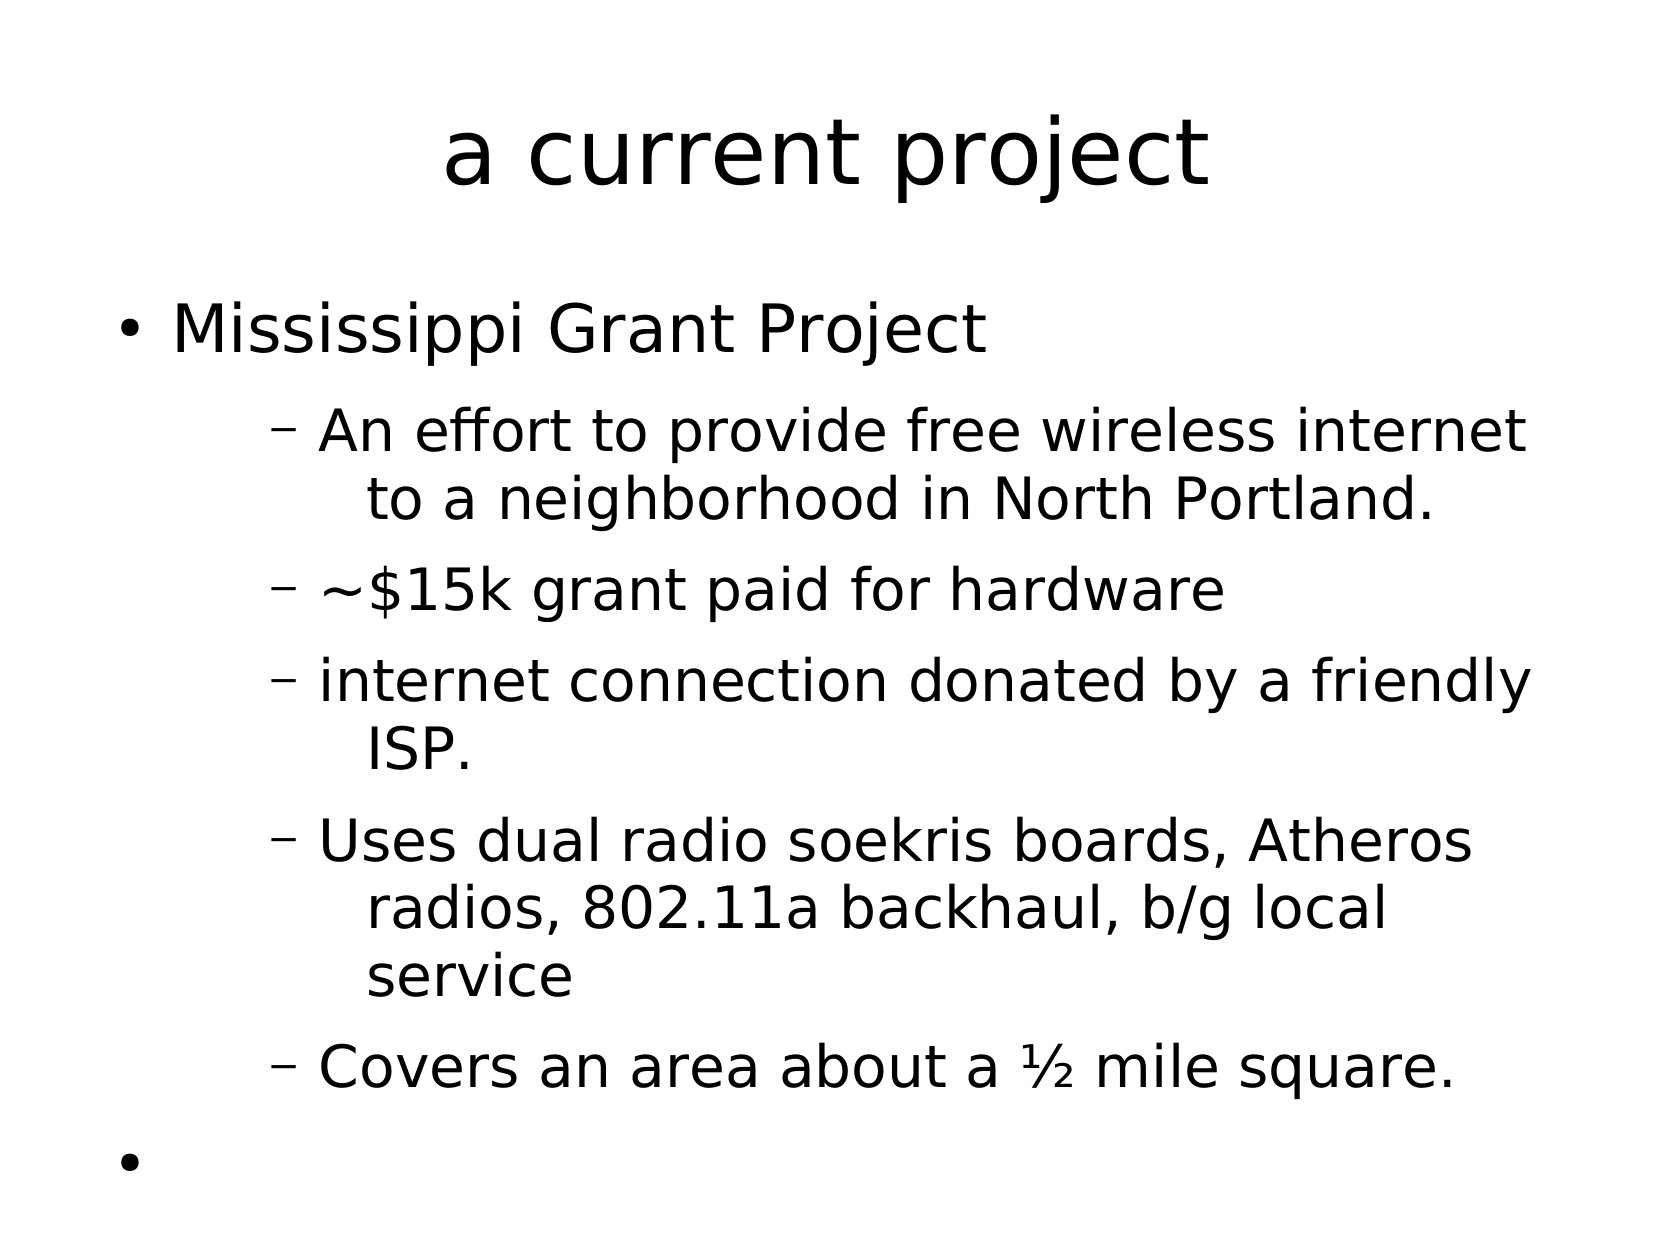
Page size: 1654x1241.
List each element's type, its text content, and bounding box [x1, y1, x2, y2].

title a current project [82, 49, 1571, 257]
list Mississippi Grant Project An effort to provide free wireless internet to a neighborhood in North Portland. ~$15k grant paid for hardware internet connection donated by a friendly ISP. Uses dual radio soekris boards, Atheros radios, 802.11a backhaul, b/g local service Covers an area about a ½ mile square. [82, 290, 1571, 1109]
